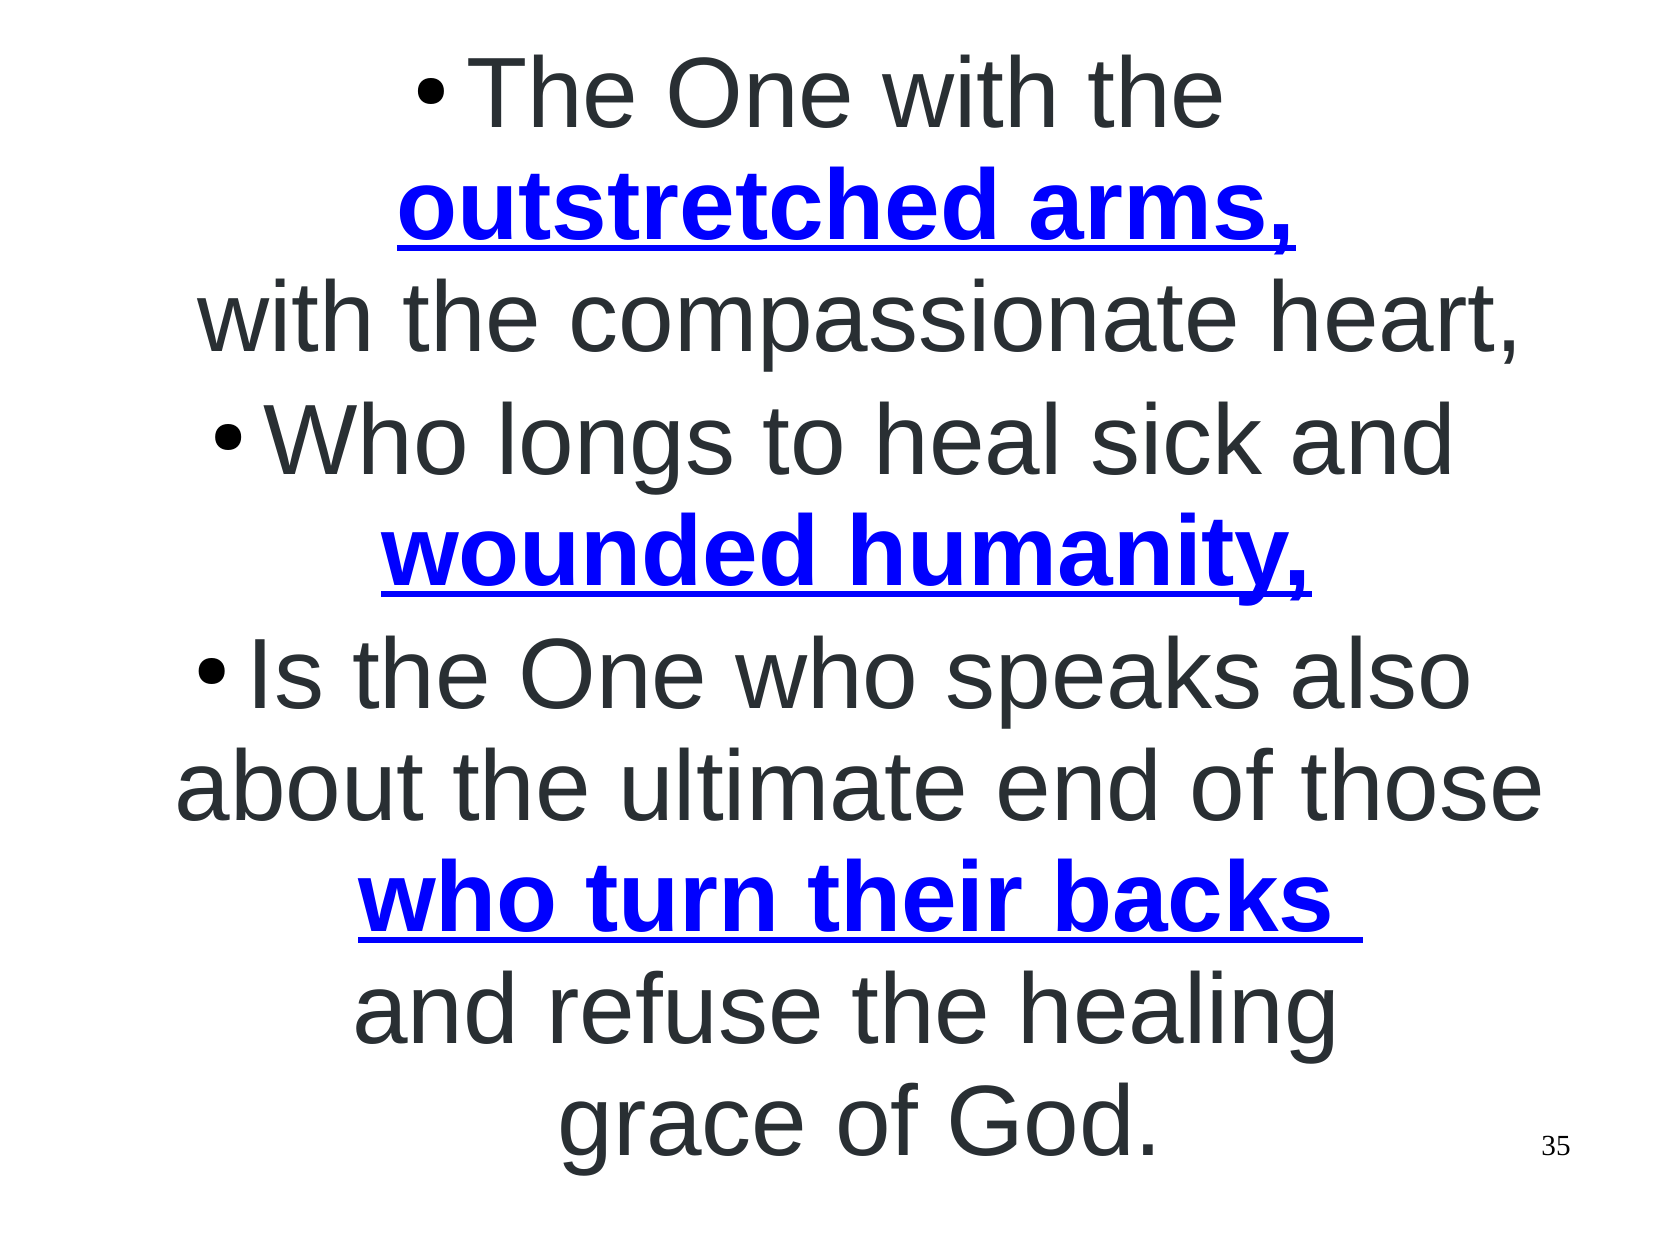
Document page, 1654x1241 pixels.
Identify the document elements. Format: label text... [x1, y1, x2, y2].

list The One with the outstretched arms, with the compassionate heart, Who longs to heal sick and wounded humanity, Is the One who speaks also about the ultimate end of those who turn their backs and refuse the healing grace of God. [37, 37, 1613, 1201]
